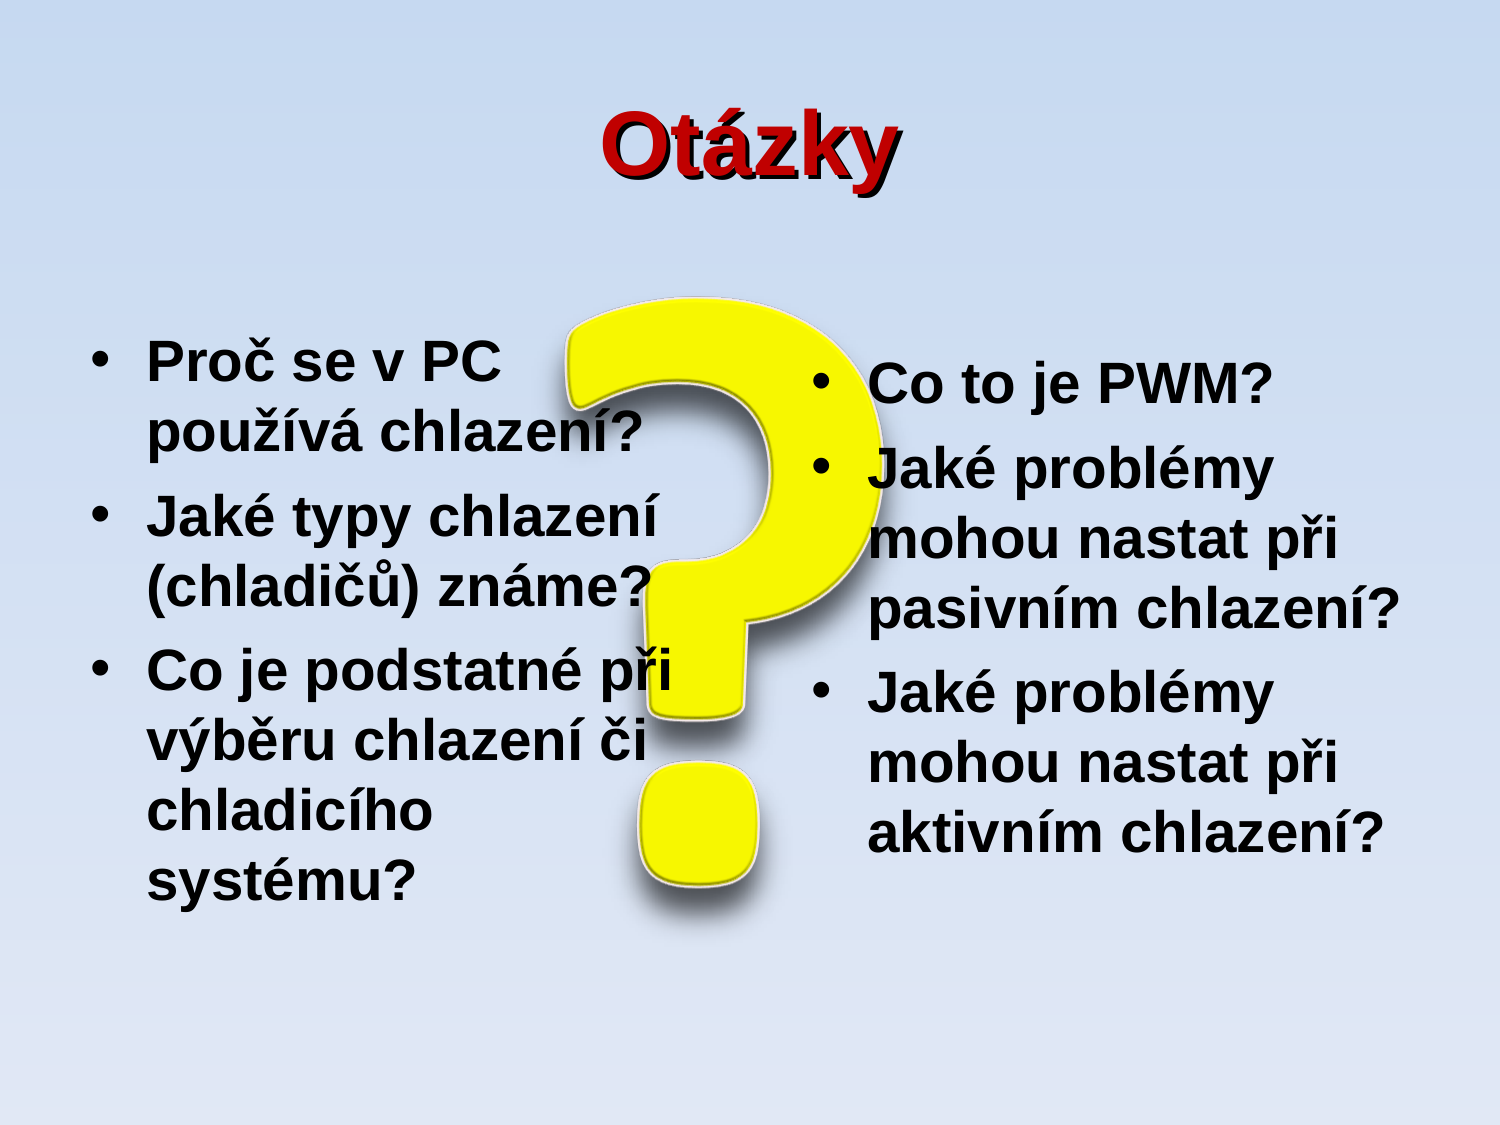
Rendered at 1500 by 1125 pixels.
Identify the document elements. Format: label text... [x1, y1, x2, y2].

list Proč se v PC používá chlazení? Jaké typy chlazení (chladičů) známe? Co je podstatné při výběru chlazení či chladicího systému? [75, 316, 738, 1059]
list Co to je PWM? Jaké problémy mohou nastat při pasivním chlazení? Jaké problémy mohou nastat při aktivním chlazení? [796, 338, 1459, 1024]
title Otázky [75, 45, 1426, 233]
picture [0, 0, 1477, 1125]
